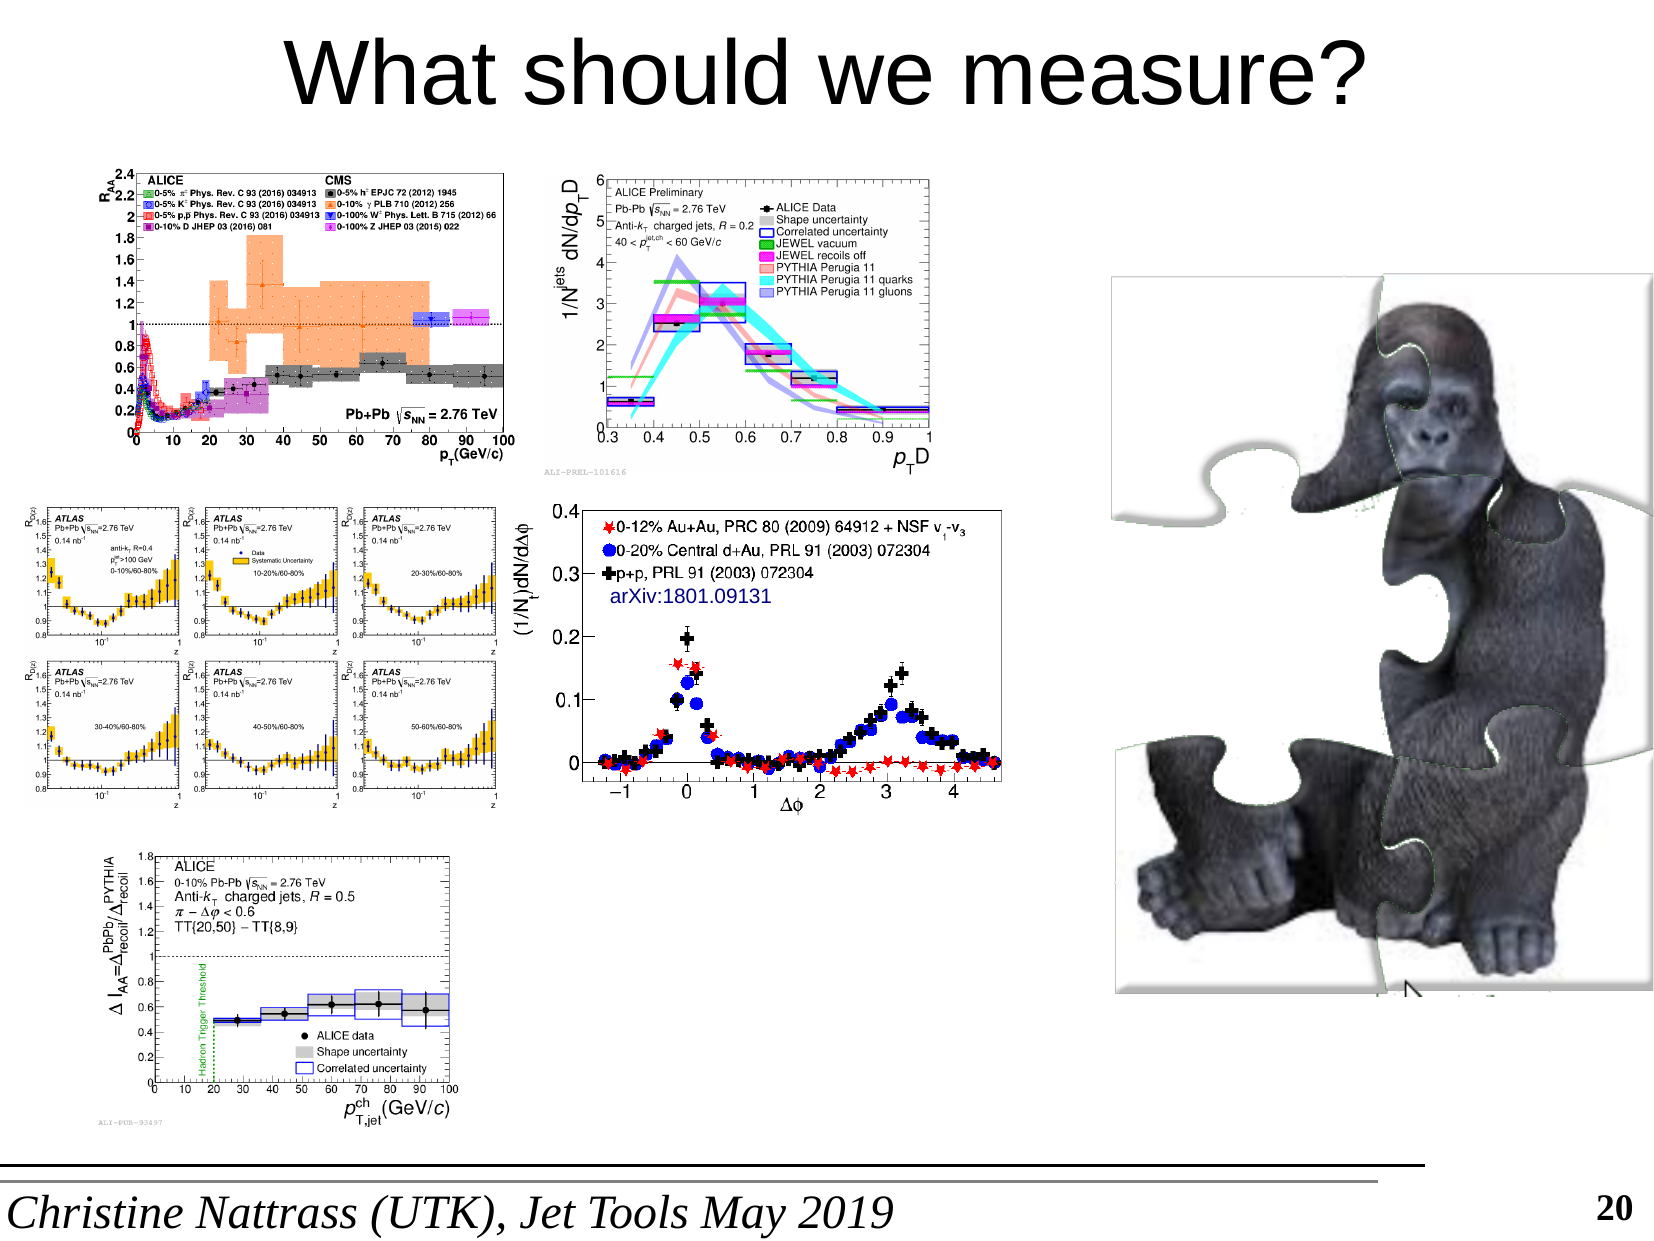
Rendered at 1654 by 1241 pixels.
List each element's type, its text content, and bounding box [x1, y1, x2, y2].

picture [1110, 271, 1654, 997]
picture [25, 507, 497, 808]
picture [99, 167, 515, 468]
picture [507, 504, 1007, 818]
picture [544, 174, 931, 476]
picture [96, 826, 488, 1127]
text_box arXiv:1801.09131 [594, 529, 787, 664]
title What should we measure? [82, 13, 1571, 132]
